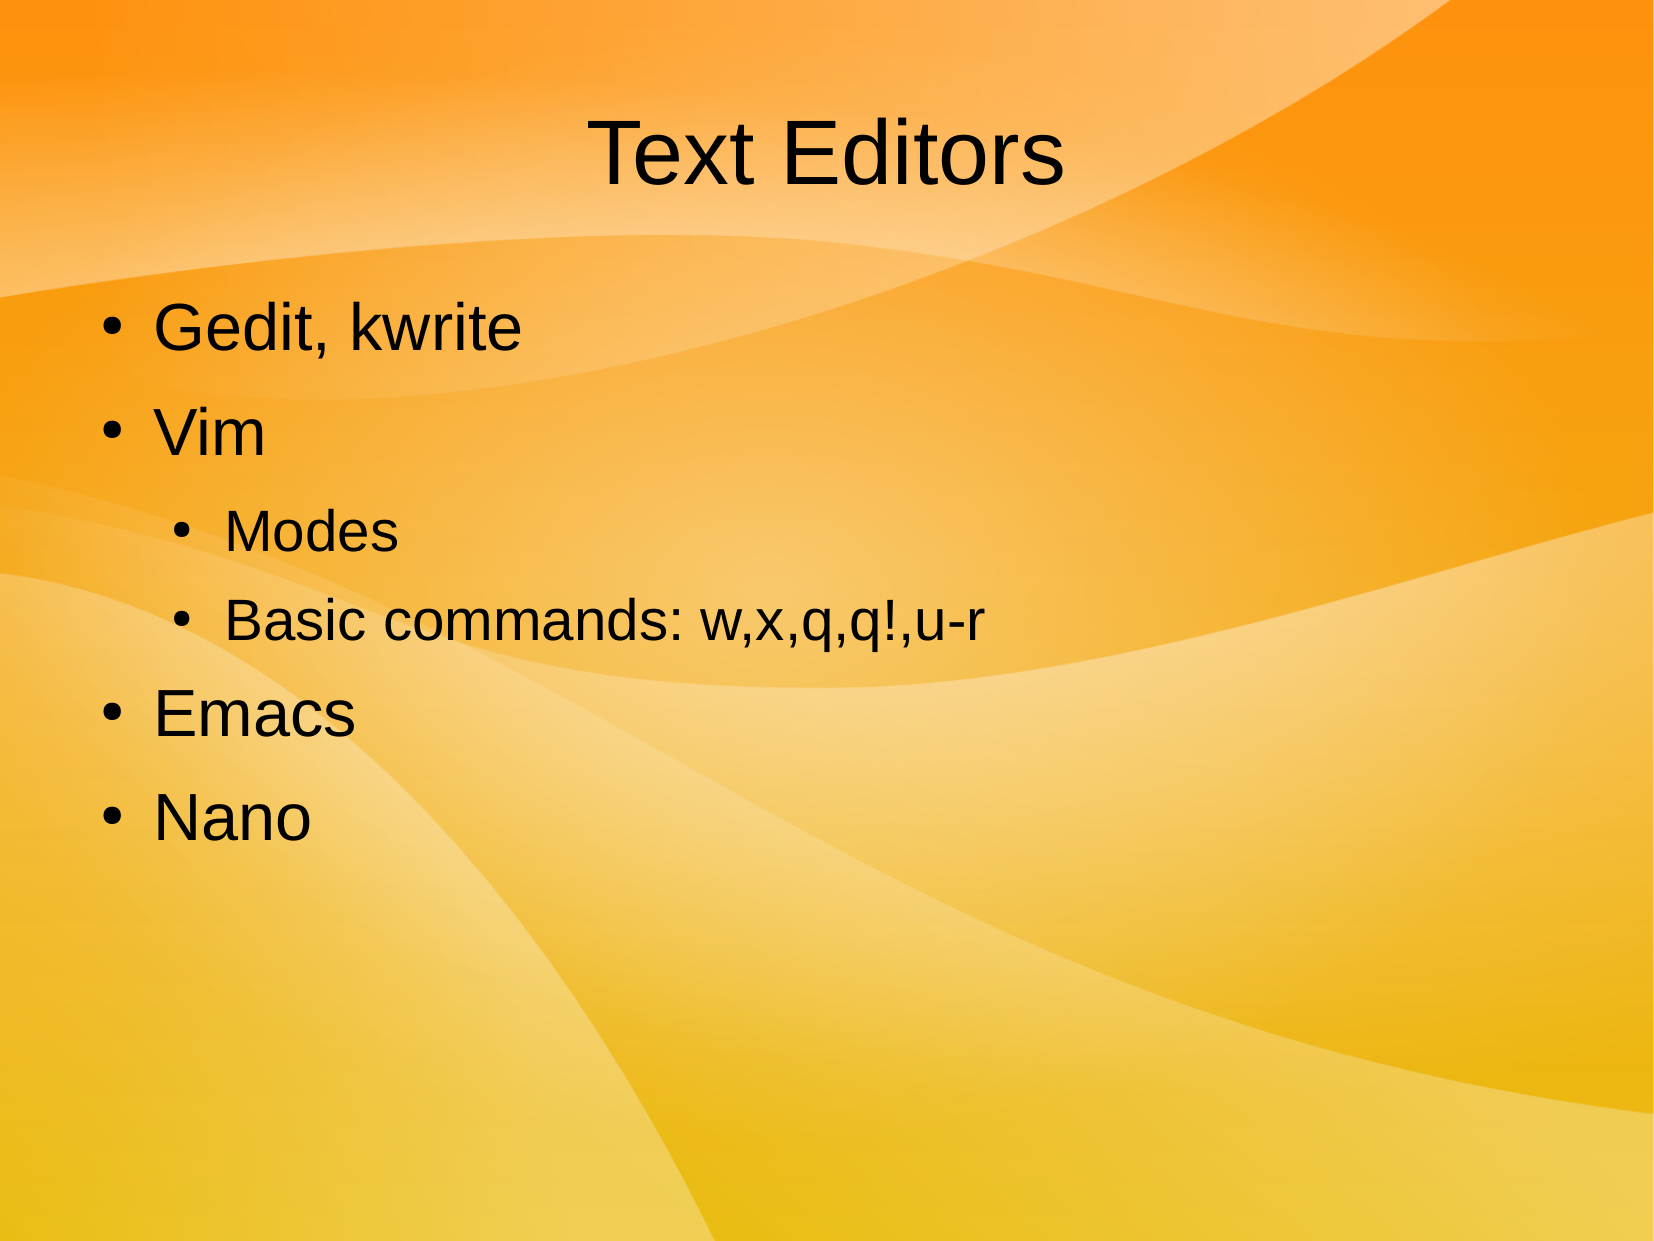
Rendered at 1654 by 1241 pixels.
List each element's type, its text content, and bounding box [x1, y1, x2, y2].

list Gedit, kwrite Vim Modes Basic commands: w,x,q,q!,u-r Emacs Nano [82, 290, 1571, 1094]
picture [0, 0, 1654, 1241]
title Text Editors [82, 56, 1571, 250]
